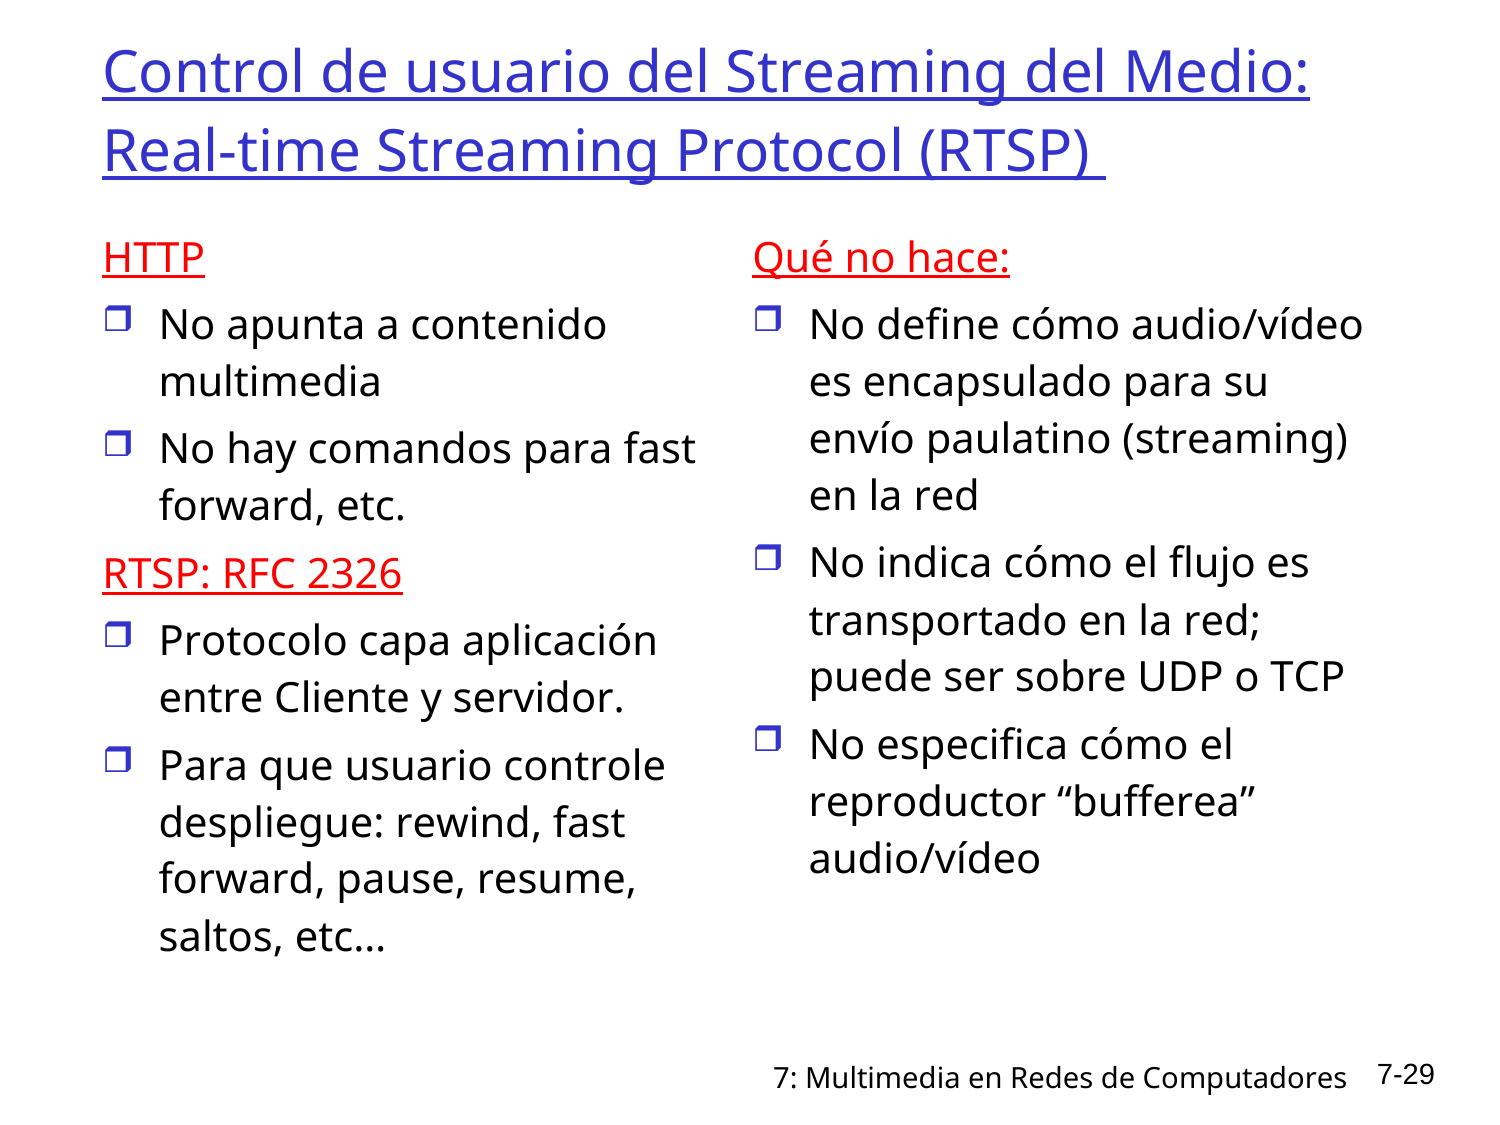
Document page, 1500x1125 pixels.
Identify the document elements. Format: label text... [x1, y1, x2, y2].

list HTTP No apunta a contenido multimedia No hay comandos para fast forward, etc. RTSP: RFC 2326 Protocolo capa aplicación entre Cliente y servidor. Para que usuario controle despliegue: rewind, fast forward, pause, resume, saltos, etc… [87, 219, 713, 1026]
list Qué no hace: No define cómo audio/vídeo es encapsulado para su envío paulatino (streaming) en la red No indica cómo el flujo es transportado en la red; puede ser sobre UDP o TCP No especifica cómo el reproductor “bufferea” audio/vídeo [737, 219, 1391, 1026]
title Control de usuario del Streaming del Medio: Real-time Streaming Protocol (RTSP) [87, 0, 1363, 219]
